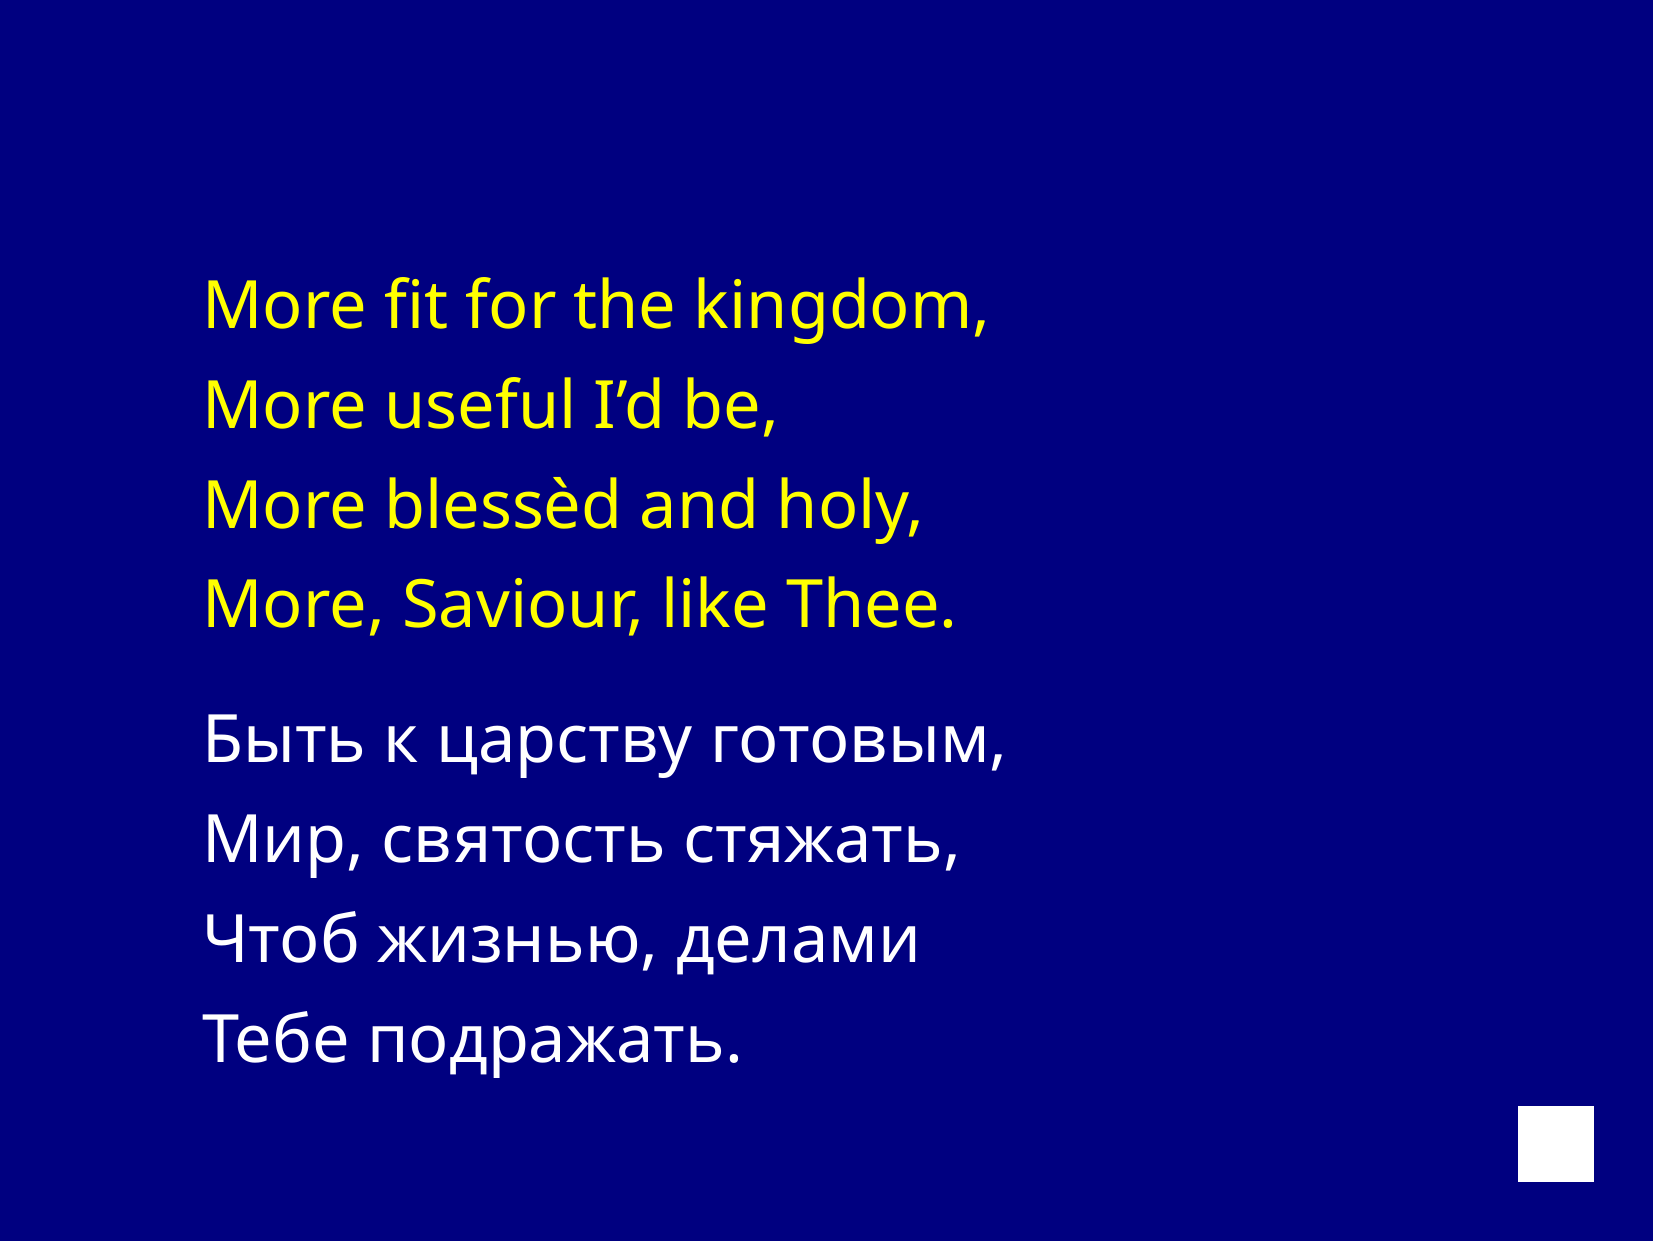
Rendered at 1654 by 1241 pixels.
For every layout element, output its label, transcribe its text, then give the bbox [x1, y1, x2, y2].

text_box Быть к царству готовым, Мир, святость стяжать, Чтоб жизнью, делами Тебе подражать. [75, 675, 1576, 1163]
text_box More fit for the kingdom, More useful I’d be, More blessèd and holy, More, Saviour, like Thee. [75, 150, 1576, 638]
text_box [1518, 1106, 1594, 1182]
